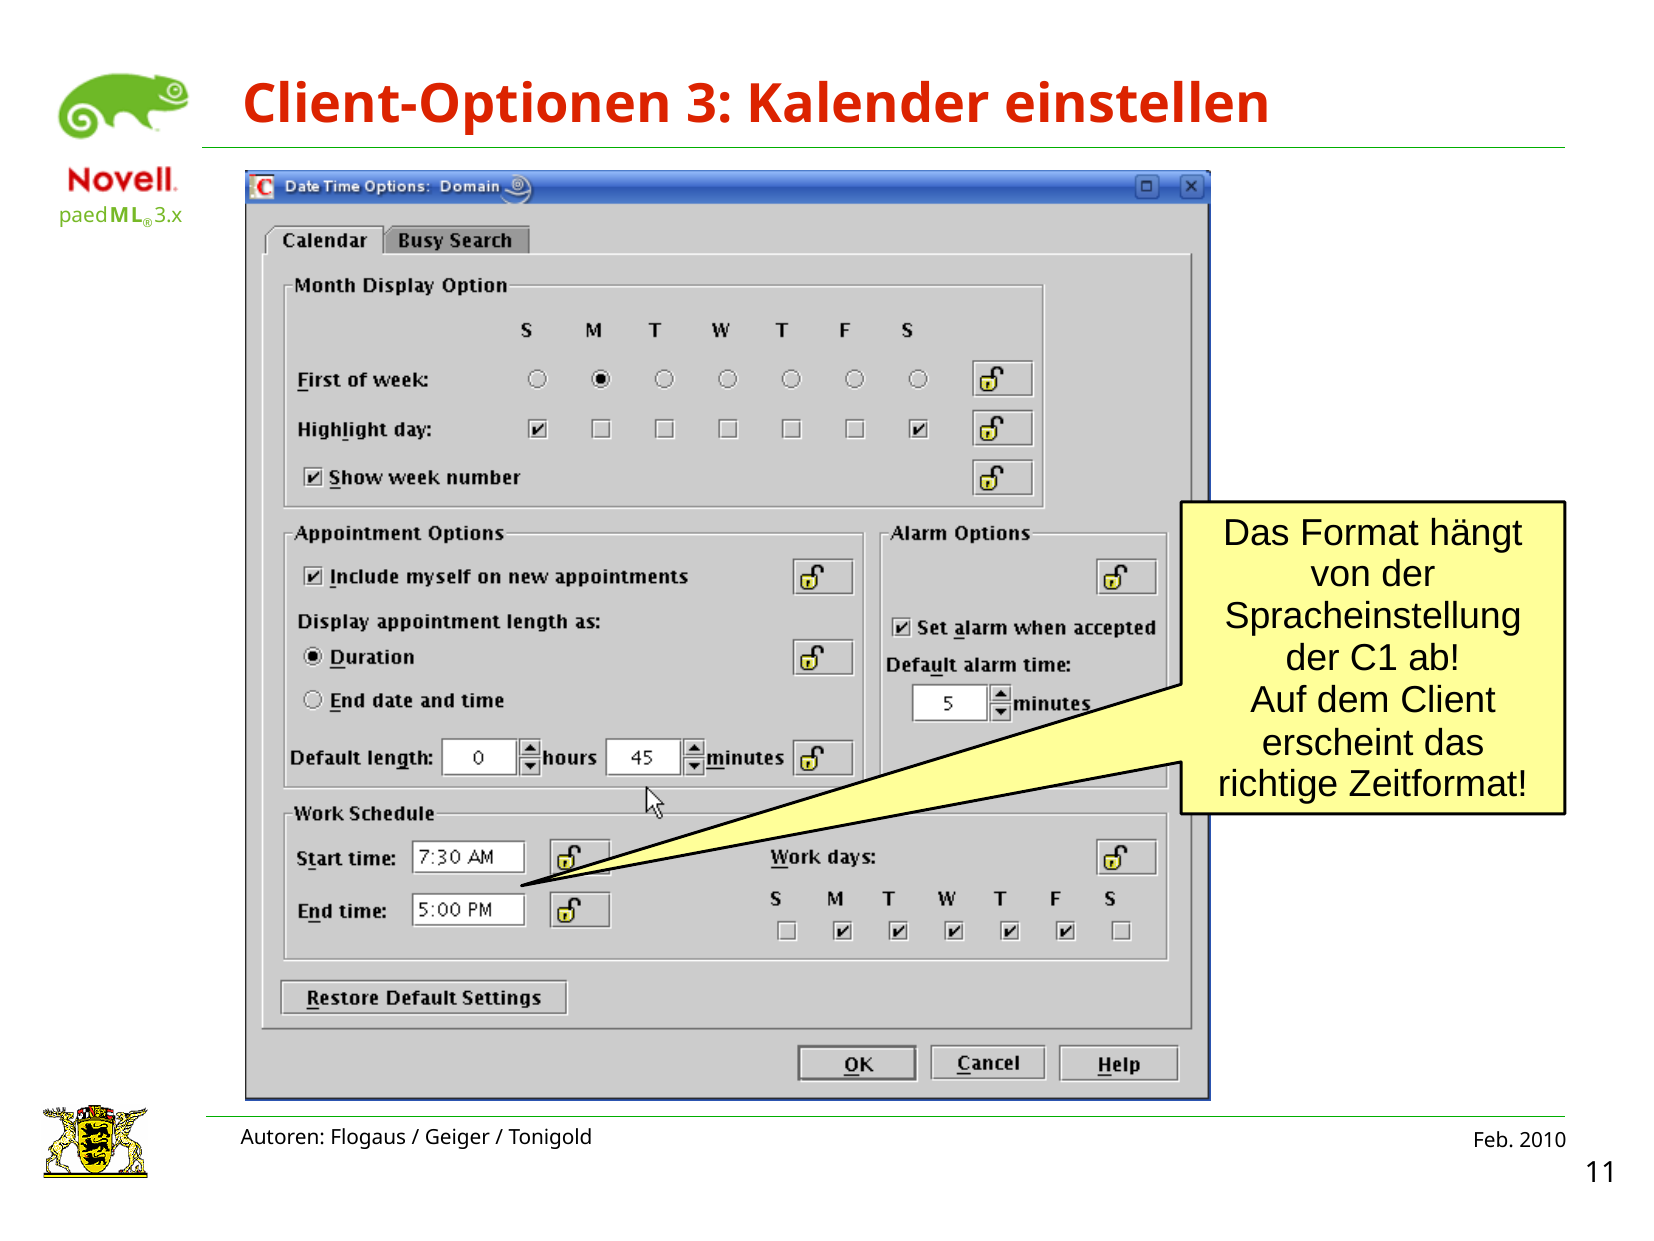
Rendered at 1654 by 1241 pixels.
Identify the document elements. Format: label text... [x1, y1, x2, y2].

text_box Das Format hängt von der Spracheinstellung der C1 ab! Auf dem Client erscheint das richtige Zeitformat! [521, 501, 1565, 886]
picture [41, 1104, 148, 1180]
picture [245, 170, 1211, 1101]
title Client-Optionen 3: Kalender einstellen [242, 67, 1577, 136]
picture [44, 56, 202, 214]
